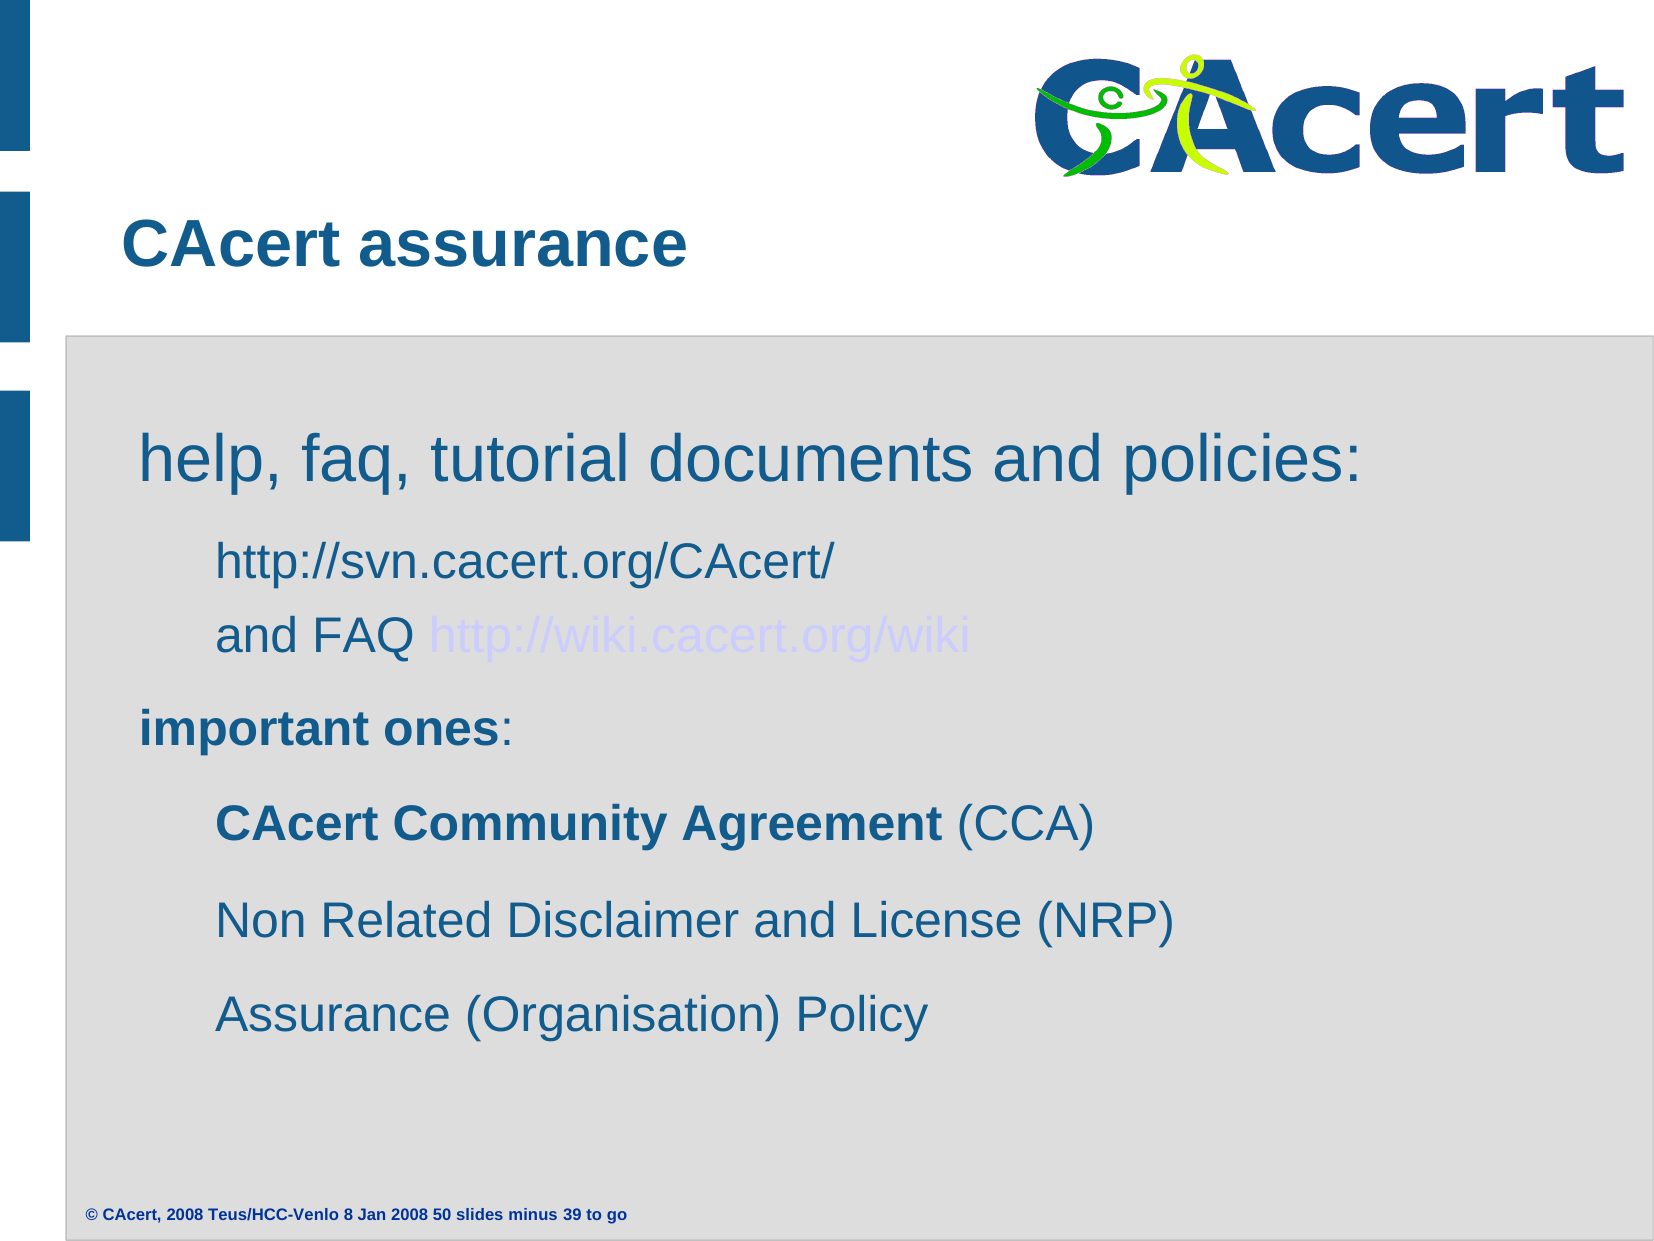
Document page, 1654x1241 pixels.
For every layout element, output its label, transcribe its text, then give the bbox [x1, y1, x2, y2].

list help, faq, tutorial documents and policies: http://svn.cacert.org/CAcert/ and FAQ http://wiki.cacert.org/wiki important ones: CAcert Community Agreement (CCA)‏ Non Related Disclaimer and License (NRP)‏ Assurance (Organisation) Policy [121, 344, 1596, 1081]
title CAcert assurance [121, 184, 1534, 309]
picture [1033, 53, 1625, 178]
